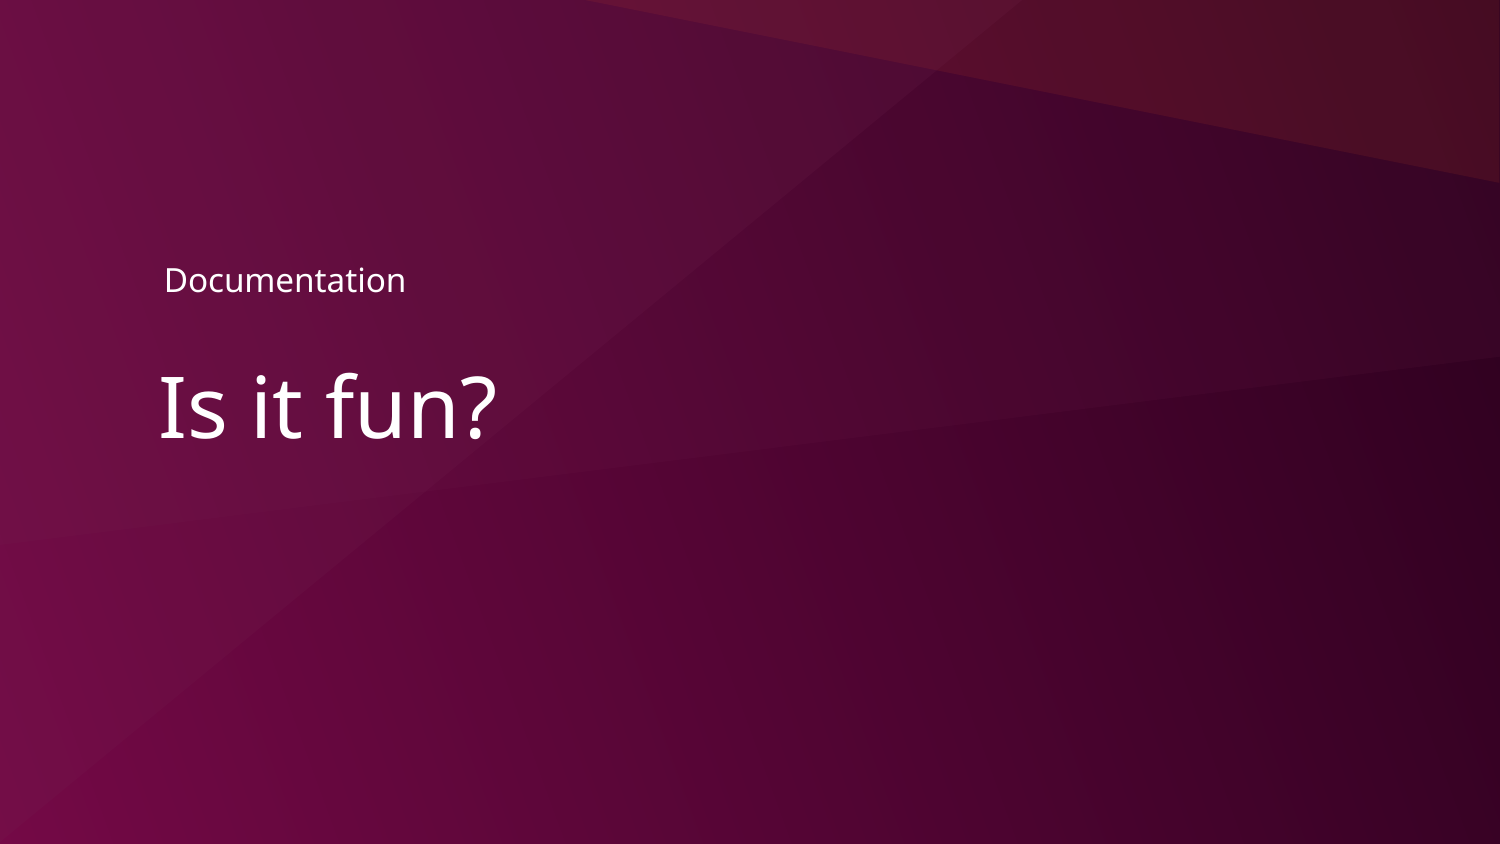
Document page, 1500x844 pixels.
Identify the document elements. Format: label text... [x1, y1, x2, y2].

subtitle Documentation [163, 259, 940, 324]
title Is it fun? [158, 352, 1378, 607]
